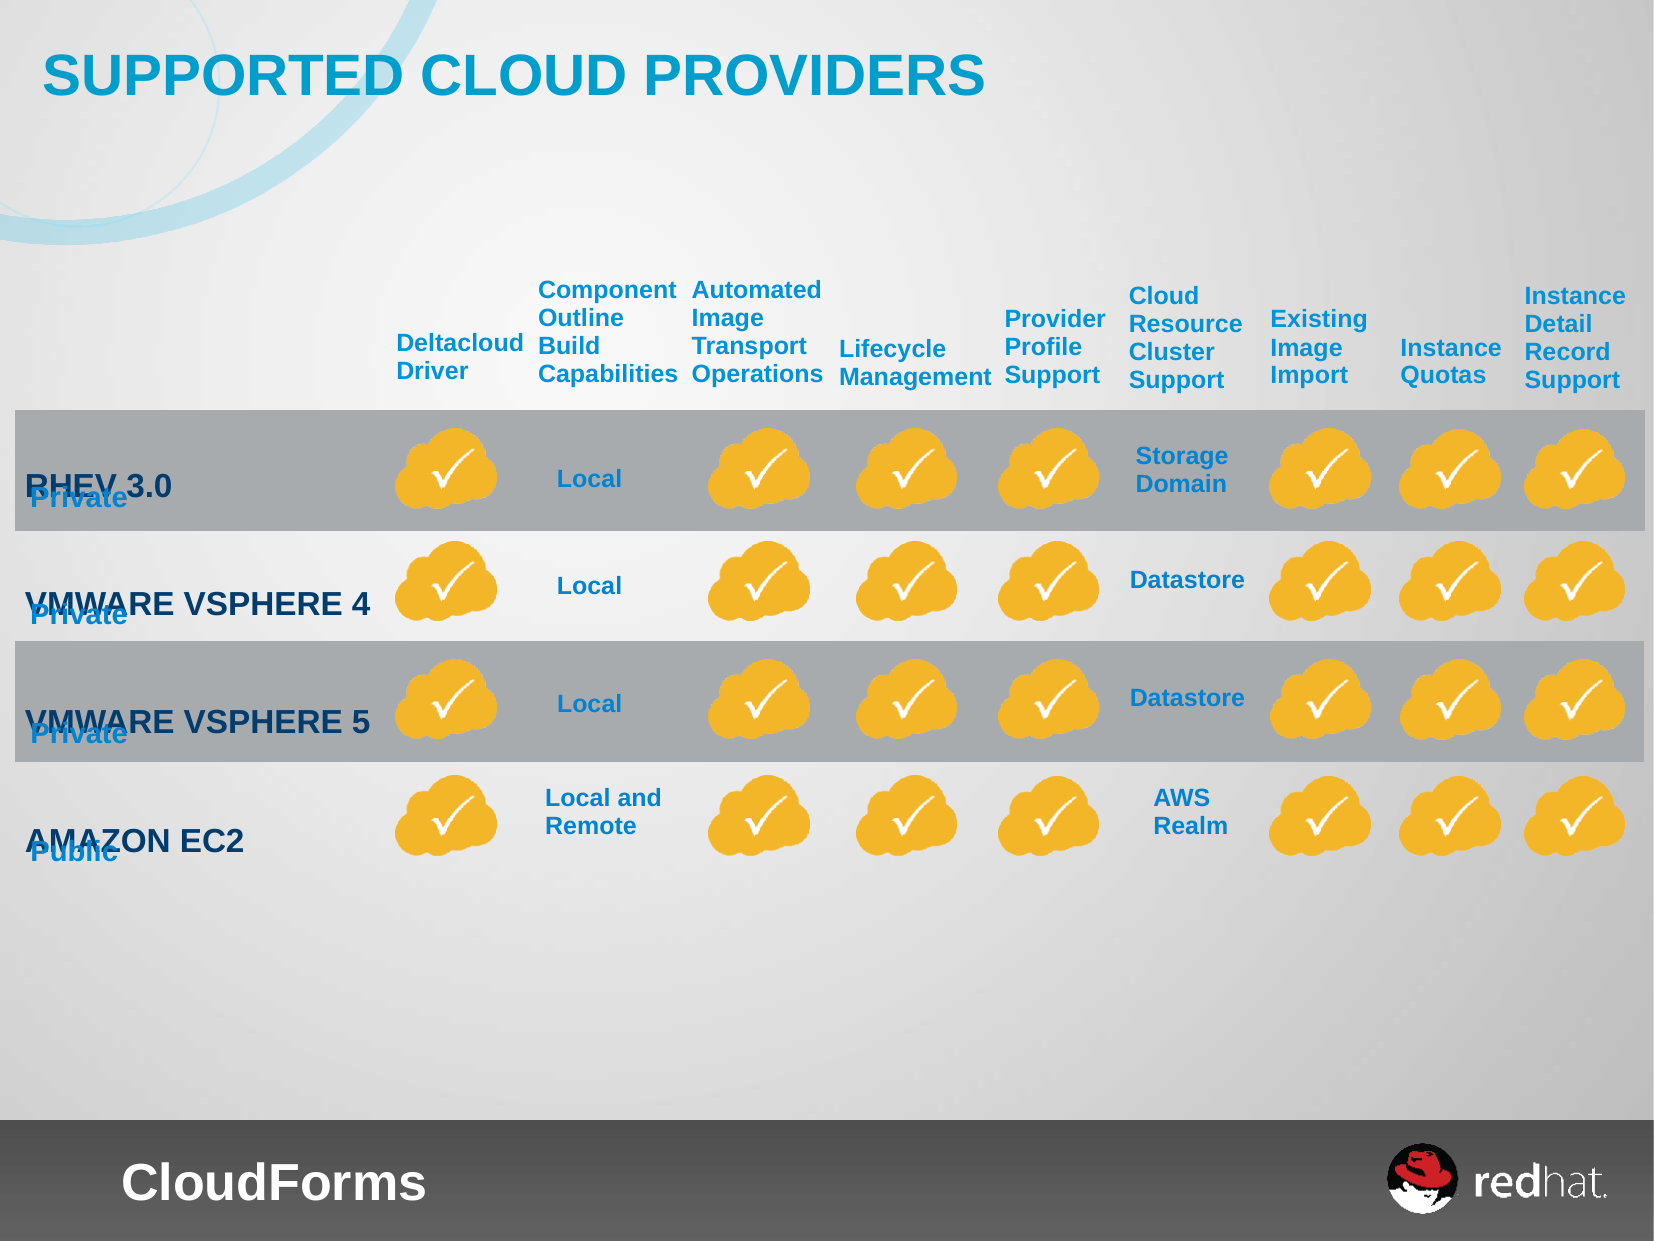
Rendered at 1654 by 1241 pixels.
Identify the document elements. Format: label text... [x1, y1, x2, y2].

text_box Datastore [1115, 676, 1261, 720]
text_box Automated Image Transport Operations [694, 268, 839, 423]
text_box Public [15, 827, 133, 876]
text_box Private [15, 709, 143, 757]
text_box SUPPORTED CLOUD PROVIDERS [42, 39, 1532, 170]
text_box AMAZON EC2 [10, 796, 260, 866]
picture [0, 0, 1654, 1241]
text_box Local [542, 563, 638, 607]
text_box Instance Detail Record Support [1509, 274, 1642, 402]
text_box Instance Quotas [1385, 297, 1509, 397]
text_box RHEV 3.0 [10, 441, 188, 511]
text_box AWS Realm [1138, 776, 1244, 848]
text_box Deltacloud Driver [381, 321, 523, 421]
text_box Datastore [1115, 558, 1261, 601]
text_box Private [15, 473, 143, 521]
text_box Local [542, 682, 638, 725]
text_box Local [542, 457, 638, 501]
text_box Private [15, 591, 143, 639]
text_box Cloud Resource Cluster Support [1113, 274, 1258, 430]
text_box Local and Remote [530, 776, 678, 848]
text_box Component Outline Build Capabilities [523, 268, 694, 424]
text_box VMWARE VSPHERE 4 [10, 559, 387, 630]
text_box Provider Profile Support [989, 297, 1113, 425]
text_box Existing Image Import [1255, 297, 1383, 425]
text_box Lifecycle Management [824, 327, 1008, 427]
text_box VMWARE VSPHERE 5 [10, 678, 387, 748]
text_box Storage Domain [1120, 433, 1244, 505]
